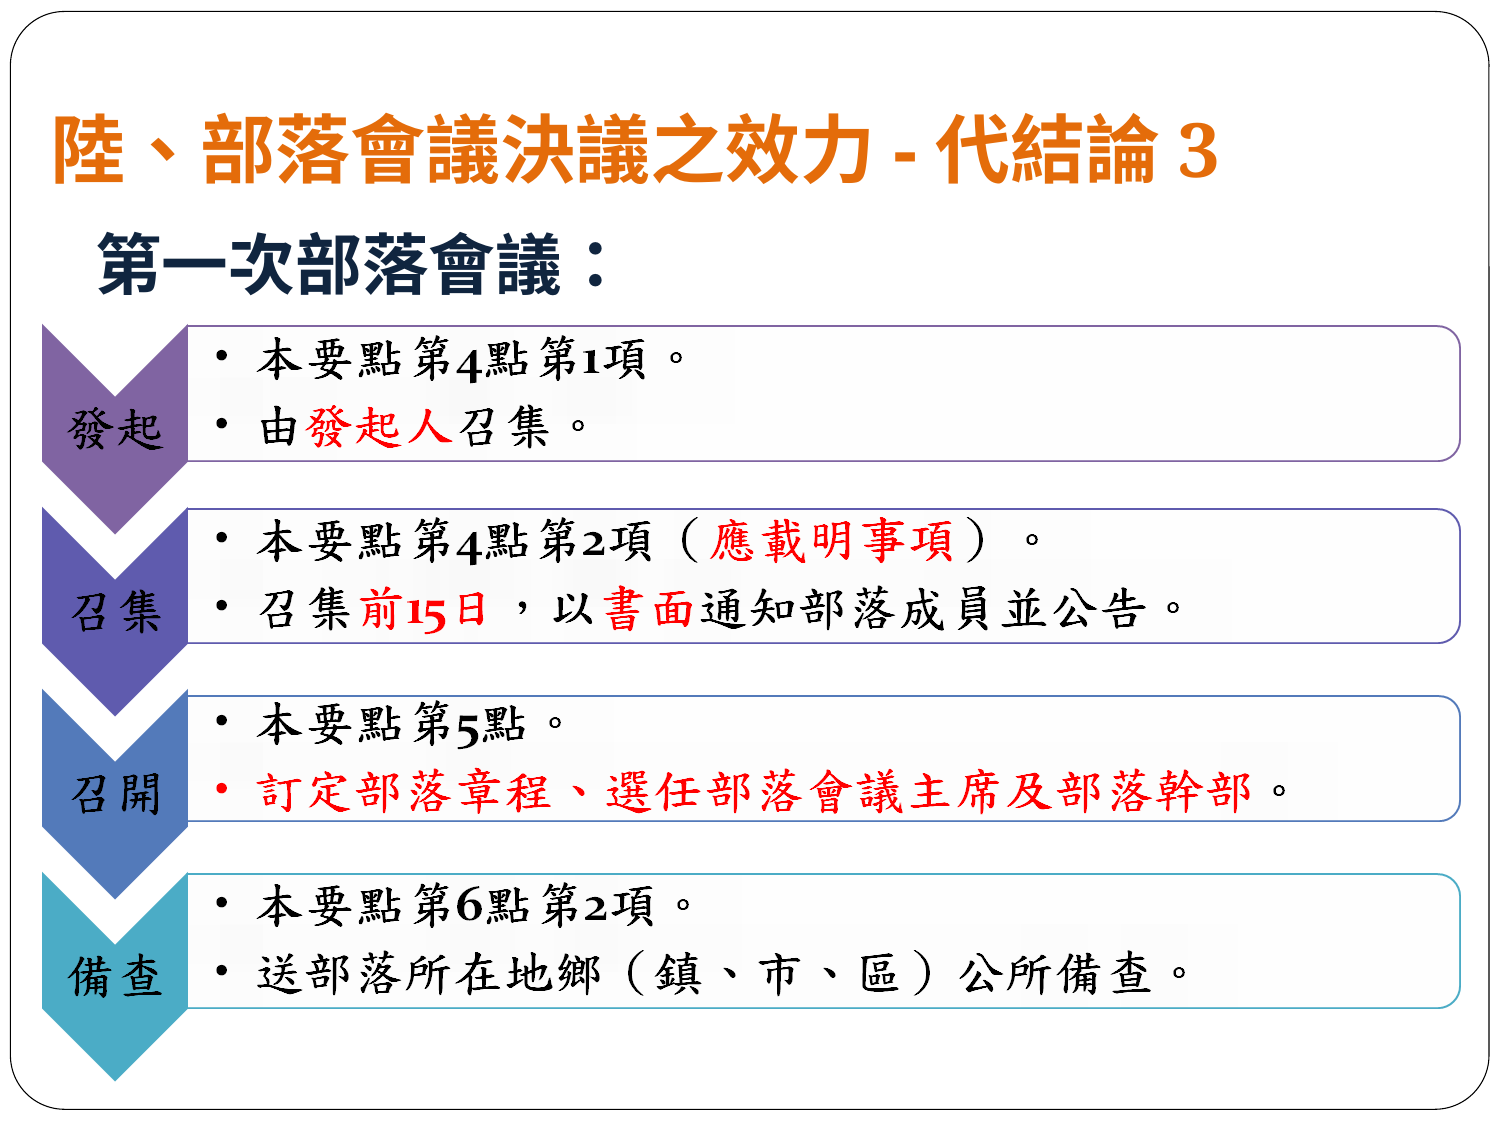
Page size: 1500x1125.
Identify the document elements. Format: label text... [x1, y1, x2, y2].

text_box 陸、部落會議決議之效力-代結論3 [42, 66, 1471, 208]
text_box 第一次部落會議： [42, 208, 1471, 1035]
picture [31, 308, 1462, 1084]
